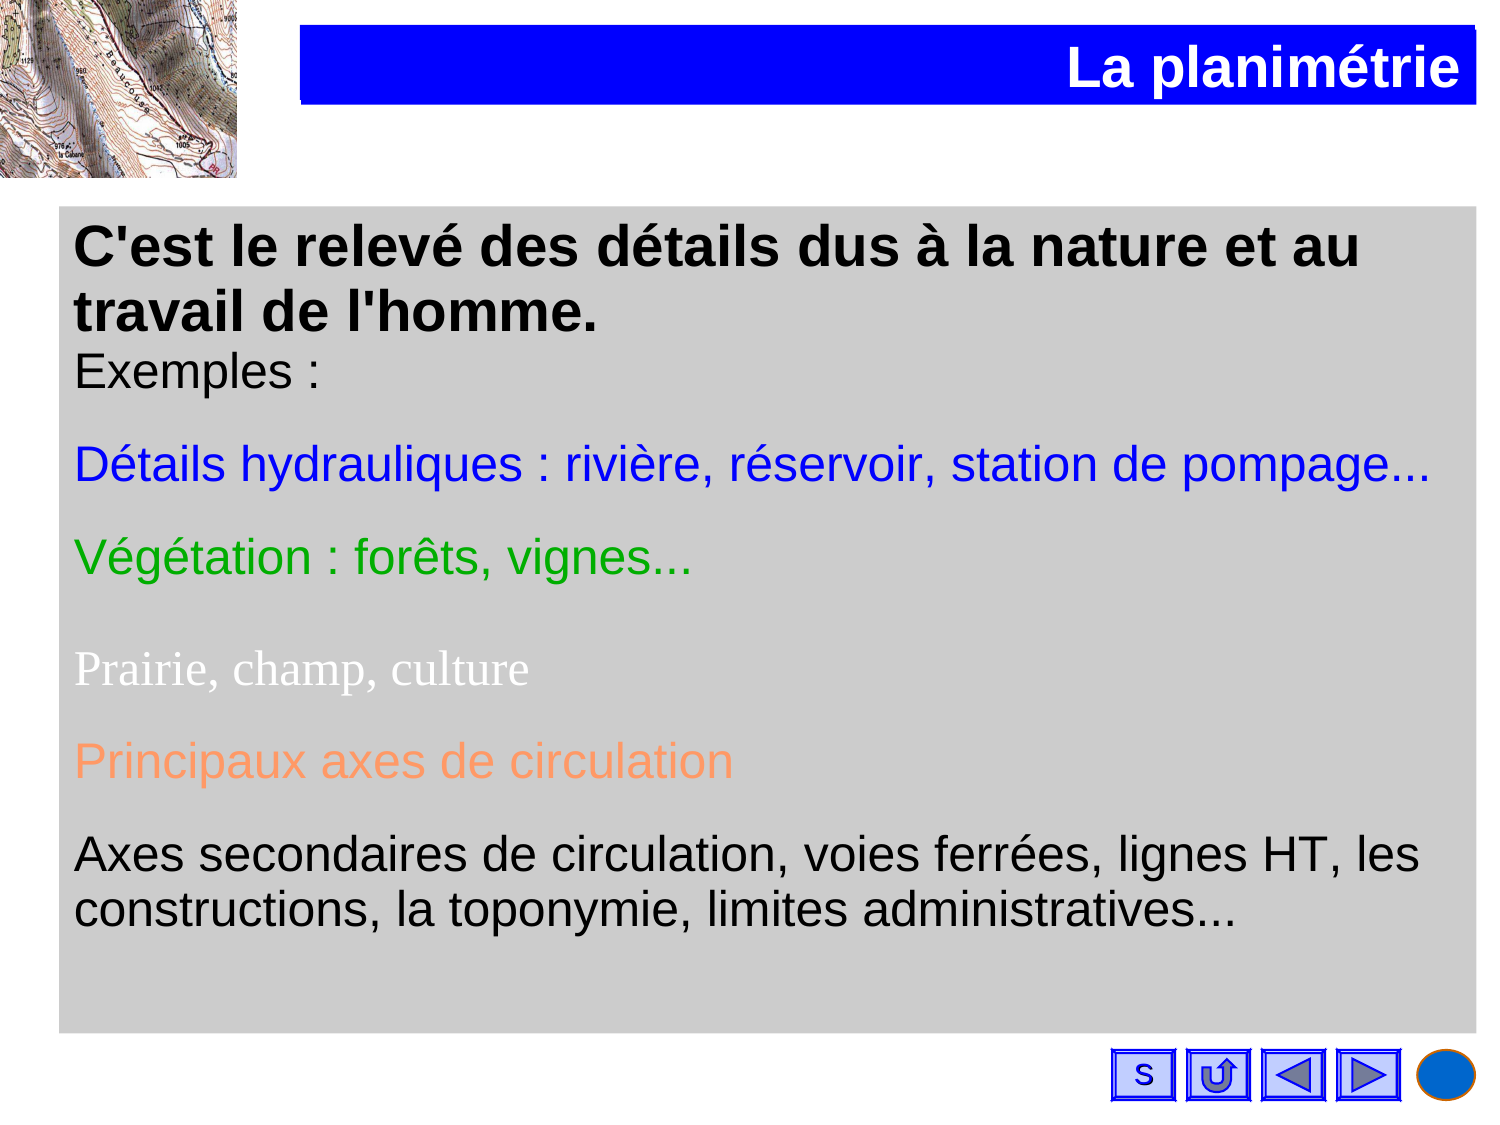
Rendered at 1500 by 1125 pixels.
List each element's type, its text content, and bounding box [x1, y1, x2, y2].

text_box C'est le relevé des détails dus à la nature et au travail de l'homme. Exemples : Détails hydrauliques : rivière, réservoir, station de pompage... Végétation : forêts, vignes... Prairie, champ, culture Principaux axes de circulation Axes secondaires de circulation, voies ferrées, lignes HT, les constructions, la toponymie, limites administratives... [59, 206, 1477, 1034]
text_box [1417, 1049, 1476, 1101]
picture [0, 0, 237, 178]
text_box La planimétrie [301, 29, 1477, 105]
